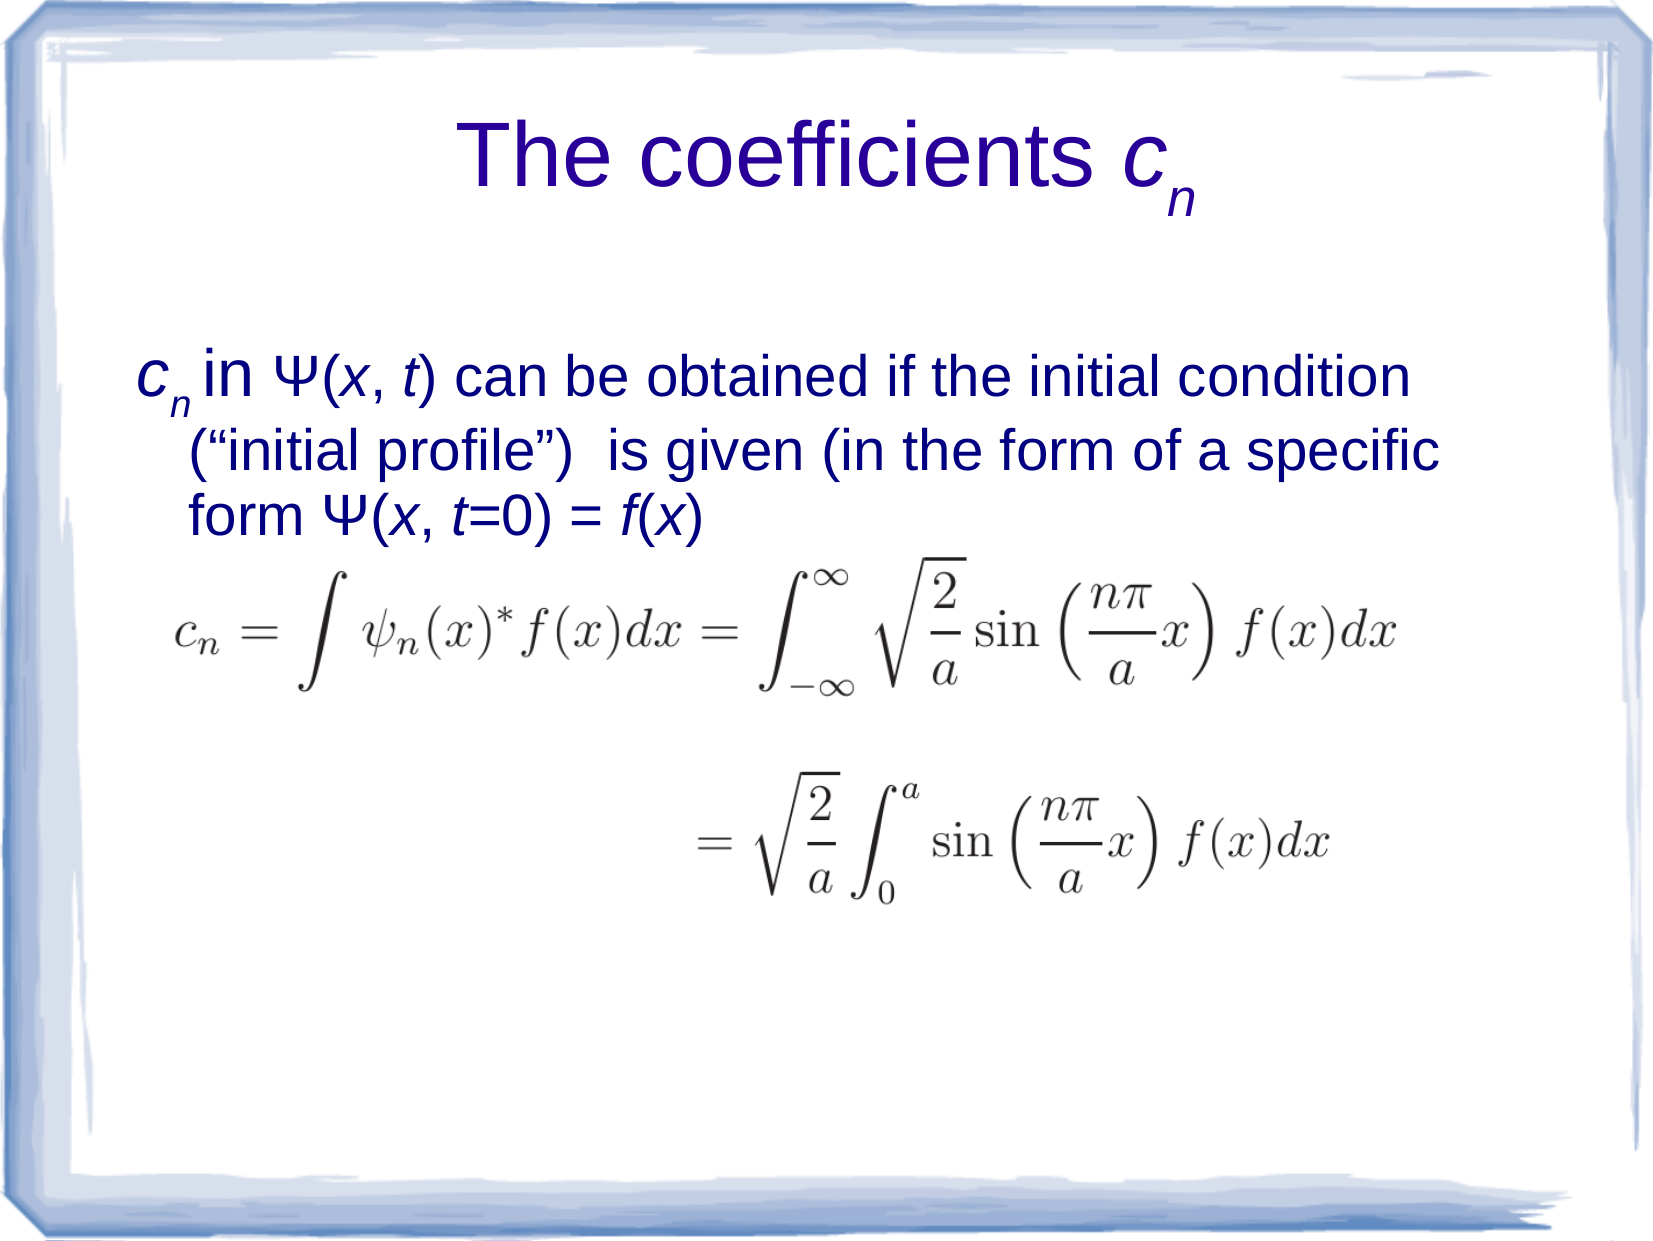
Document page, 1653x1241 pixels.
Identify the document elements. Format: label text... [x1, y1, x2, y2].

title The coefficients cn [82, 49, 1571, 257]
picture [0, 0, 1653, 1241]
list cn in Ψ(x, t) can be obtained if the initial condition (“initial profile”) is given (in the form of a specific form Ψ(x, t=0) = f(x) [117, 324, 1571, 1144]
